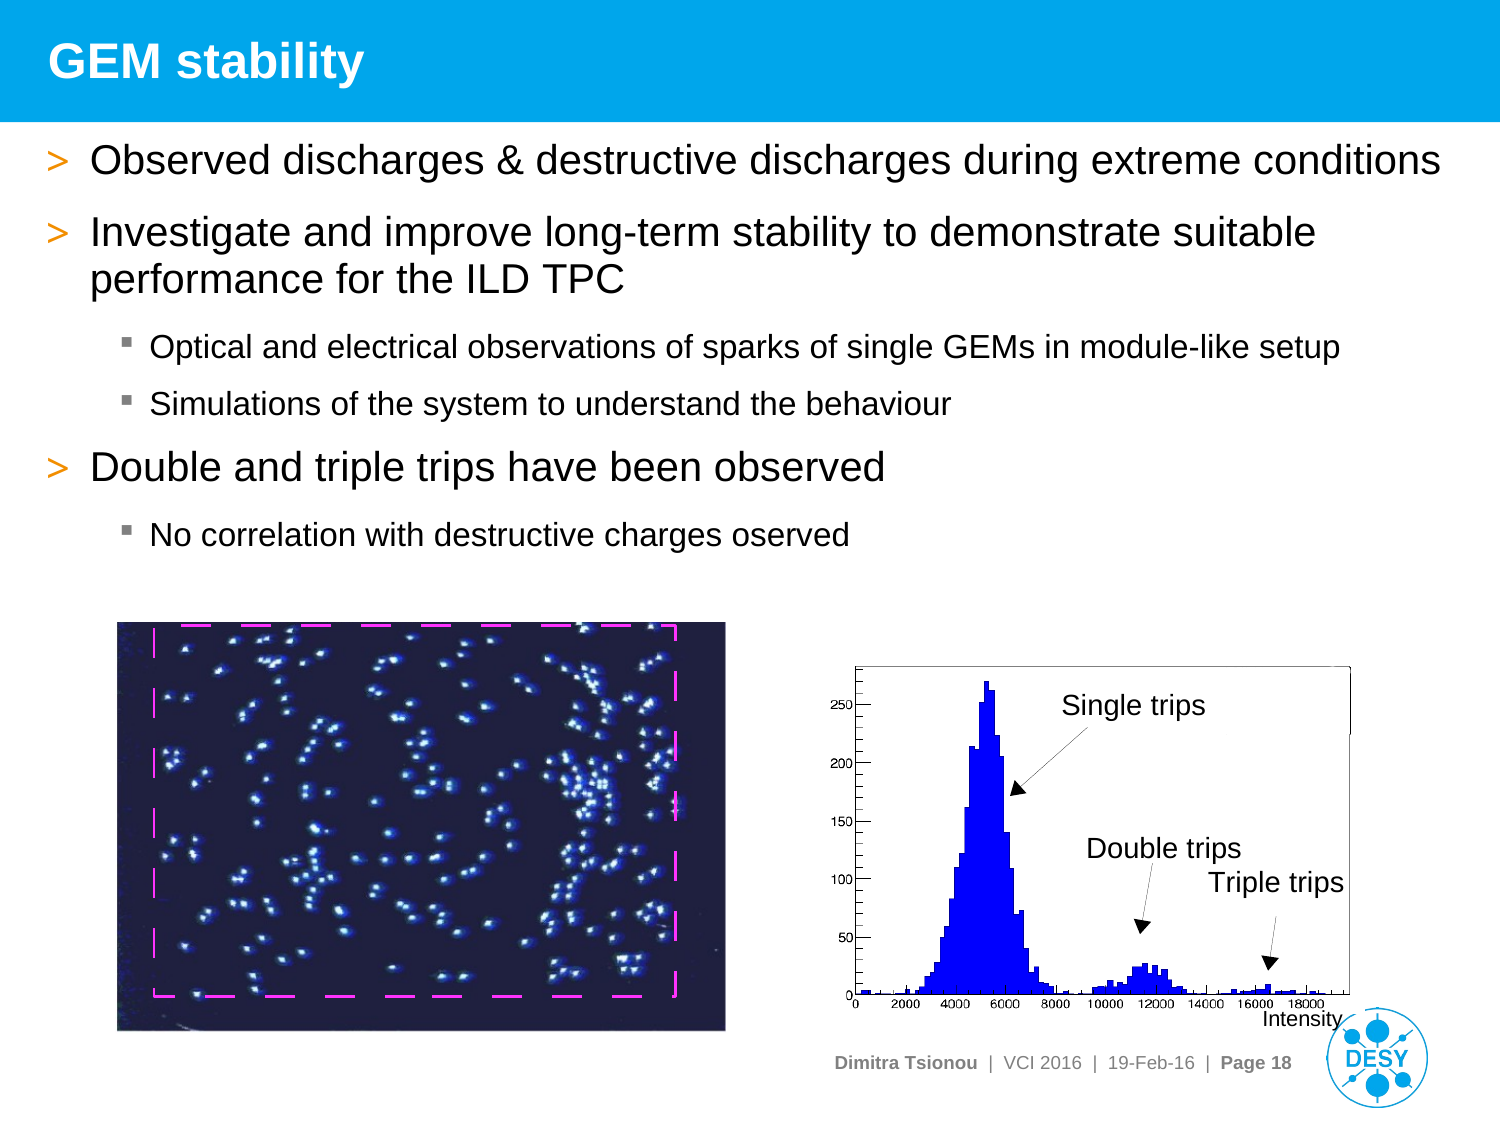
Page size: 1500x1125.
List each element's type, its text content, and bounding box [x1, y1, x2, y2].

title GEM stability [47, 16, 1446, 107]
list Intensity [1218, 1007, 1437, 1059]
list Double trips [1042, 831, 1260, 884]
list Observed discharges & destructive discharges during extreme conditions Investigate and improve long-term stability to demonstrate suitable performance for the ILD TPC Optical and electrical observations of sparks of single GEMs in module-like setup Simulations of the system to understand the behaviour Double and triple trips have been observed No correlation with destructive charges oserved [46, 136, 1444, 621]
picture [1326, 1059, 1428, 1108]
list Single trips [1017, 689, 1236, 741]
picture [115, 622, 726, 1034]
list Triple trips [1164, 865, 1382, 918]
picture [815, 653, 1365, 1014]
